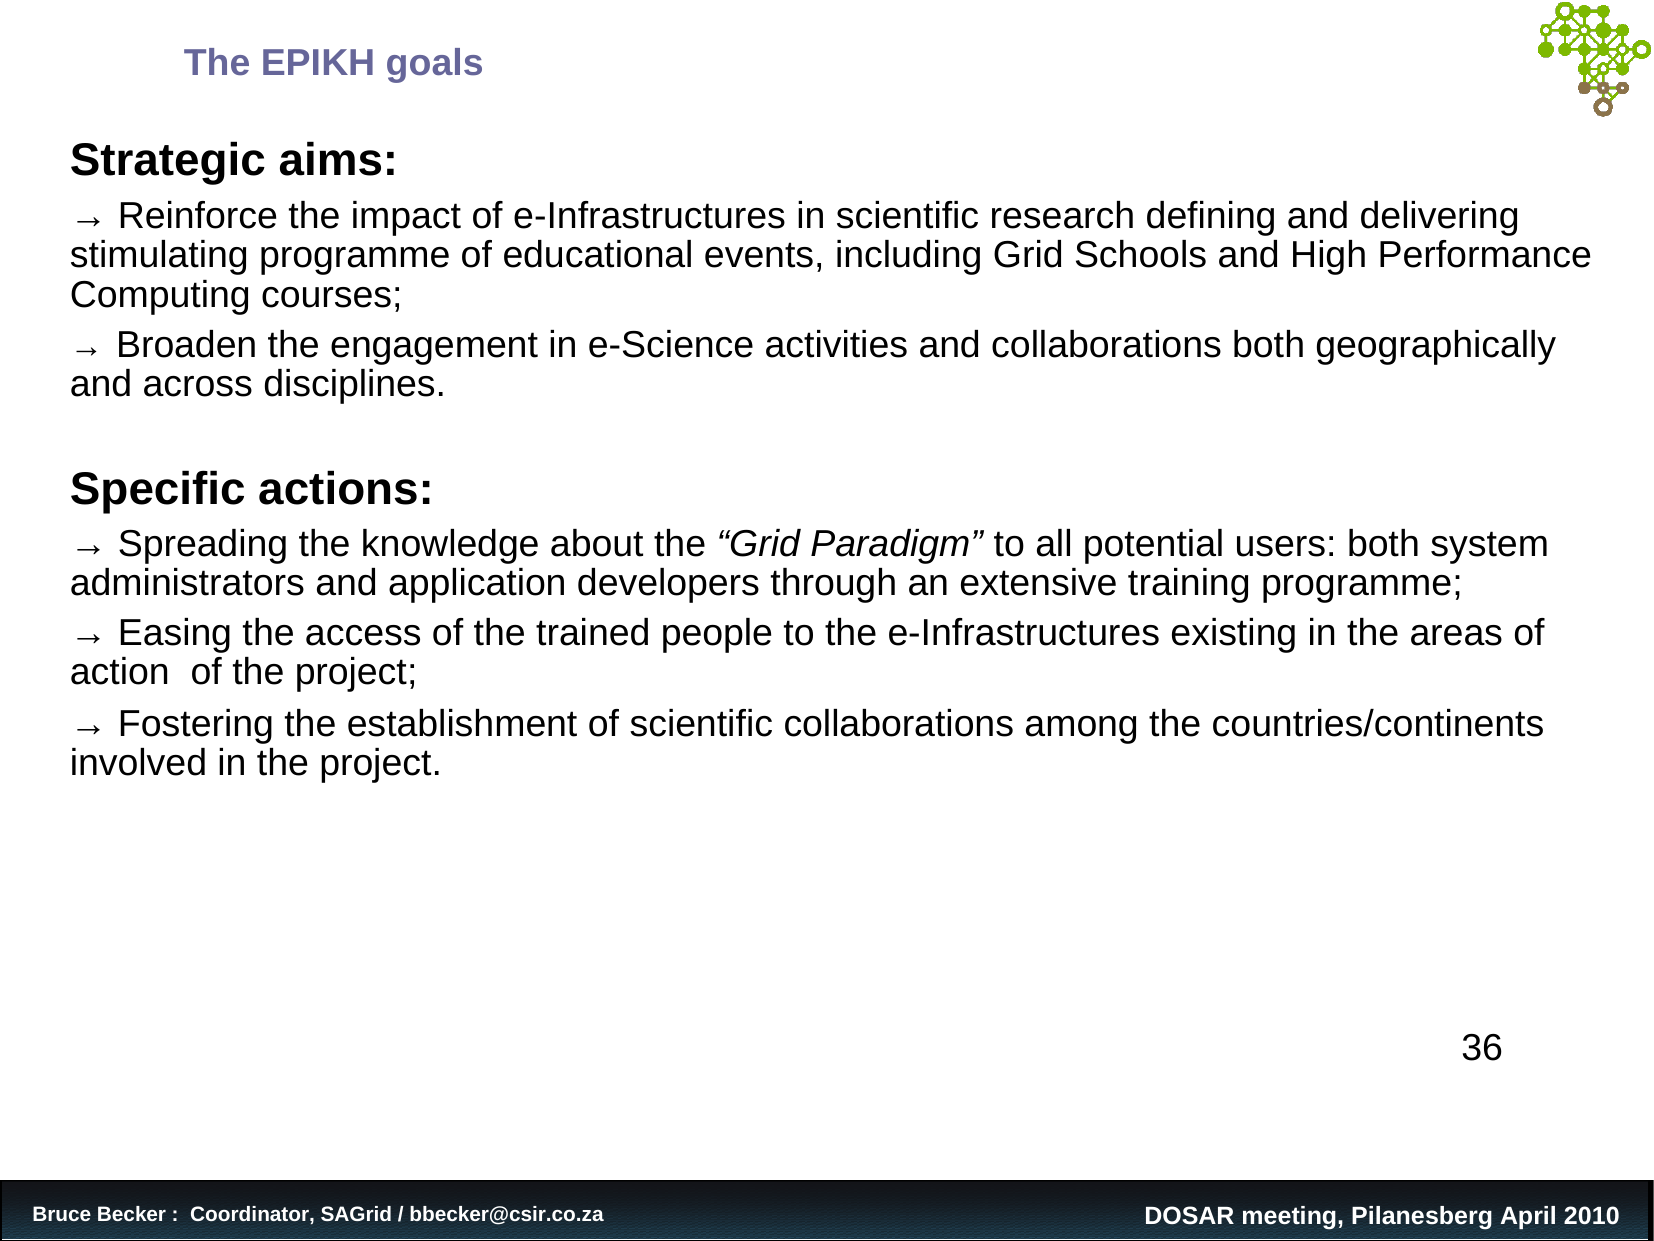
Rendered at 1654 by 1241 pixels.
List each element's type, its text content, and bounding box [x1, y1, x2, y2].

title The EPIKH goals [168, 0, 1654, 168]
list Strategic aims: → Reinforce the impact of e-Infrastructures in scientific research defining and delivering stimulating programme of educational events, including Grid Schools and High Performance Computing courses; → Broaden the engagement in e-Science activities and collaborations both geographically and across disciplines. Specific actions: → Spreading the knowledge about the “Grid Paradigm” to all potential users: both system administrators and application developers through an extensive training programme; → Easing the access of the trained people to the e-Infrastructures existing in the areas of action of the project; → Fostering the establishment of scientific collaborations among the countries/continents involved in the project. [55, 129, 1613, 998]
picture [0, 1180, 1654, 1241]
